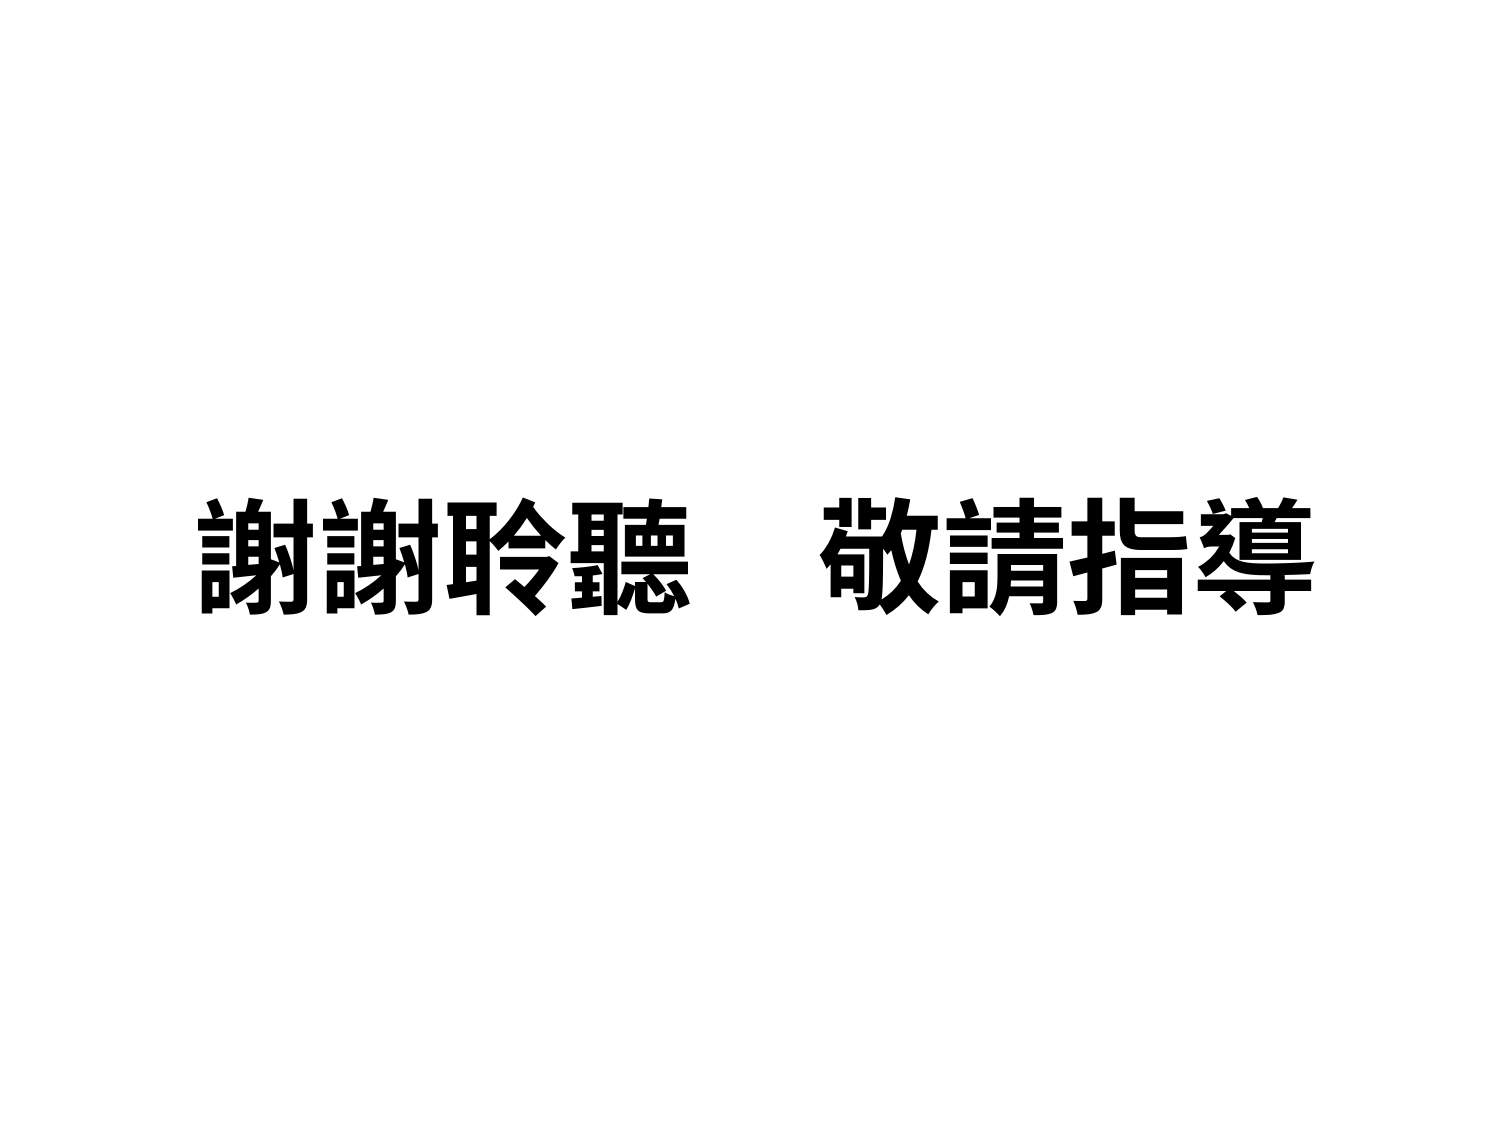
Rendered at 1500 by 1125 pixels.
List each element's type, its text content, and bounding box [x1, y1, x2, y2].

title 謝謝聆聽 敬請指導 [117, 433, 1393, 675]
